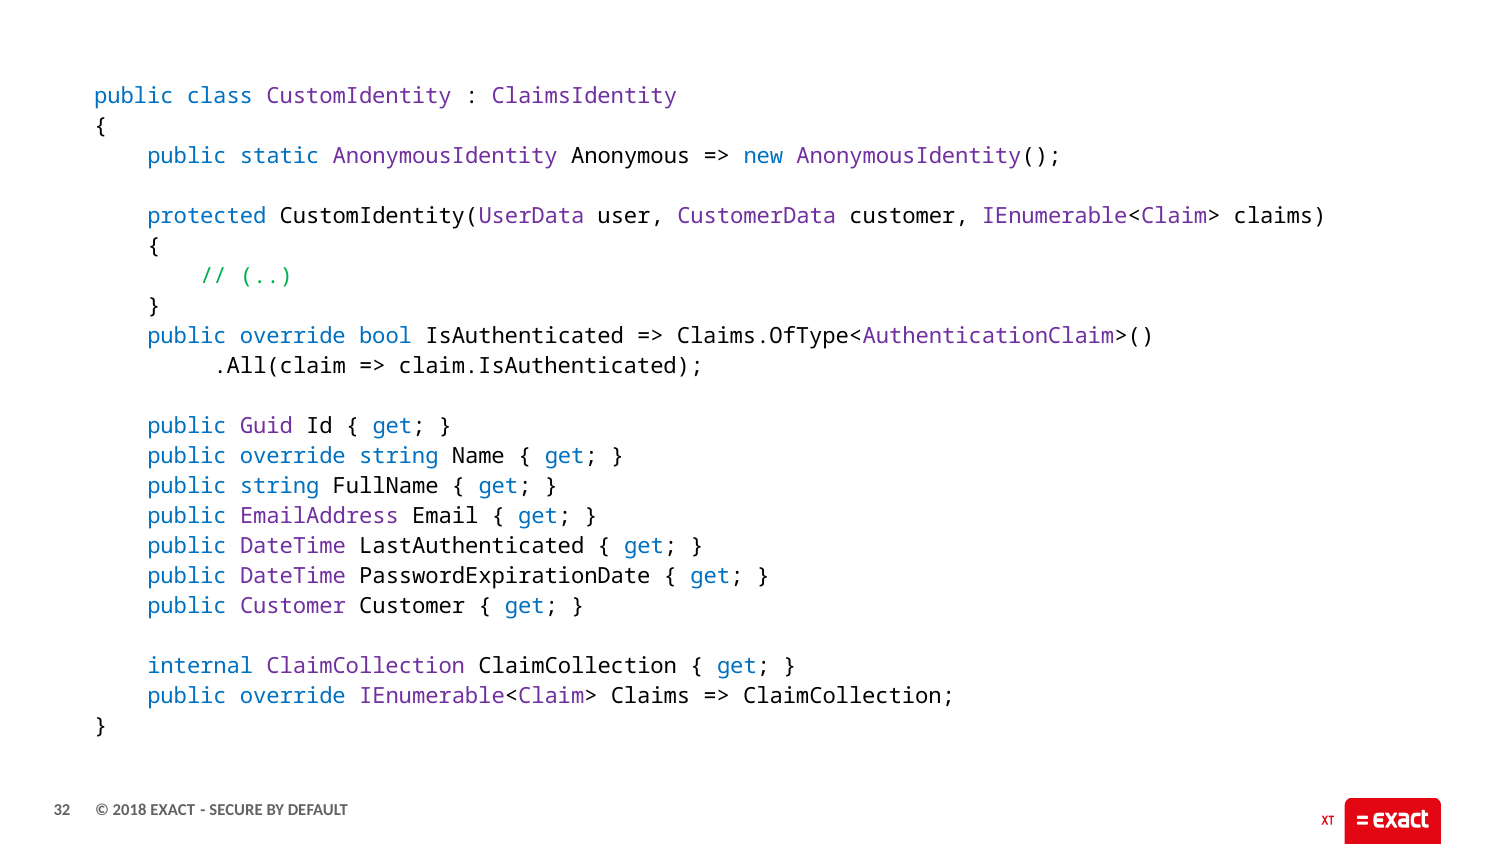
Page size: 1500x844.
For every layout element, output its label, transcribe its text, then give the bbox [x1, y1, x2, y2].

text_box - Secure by default [185, 786, 826, 832]
text_box 32 [38, 786, 96, 832]
list public class CustomIdentity : ClaimsIdentity { public static AnonymousIdentity Anonymous => new AnonymousIdentity(); protected CustomIdentity(UserData user, CustomerData customer, IEnumerable<Claim> claims) { // (..) } public override bool IsAuthenticated => Claims.OfType<AuthenticationClaim>() .All(claim => claim.IsAuthenticated); public Guid Id { get; } public override string Name { get; } public string FullName { get; } public EmailAddress Email { get; } public DateTime LastAuthenticated { get; } public DateTime PasswordExpirationDate { get; } public Customer Customer { get; } internal ClaimCollection ClaimCollection { get; } public override IEnumerable<Claim> Claims => ClaimCollection; } [79, 77, 1421, 754]
